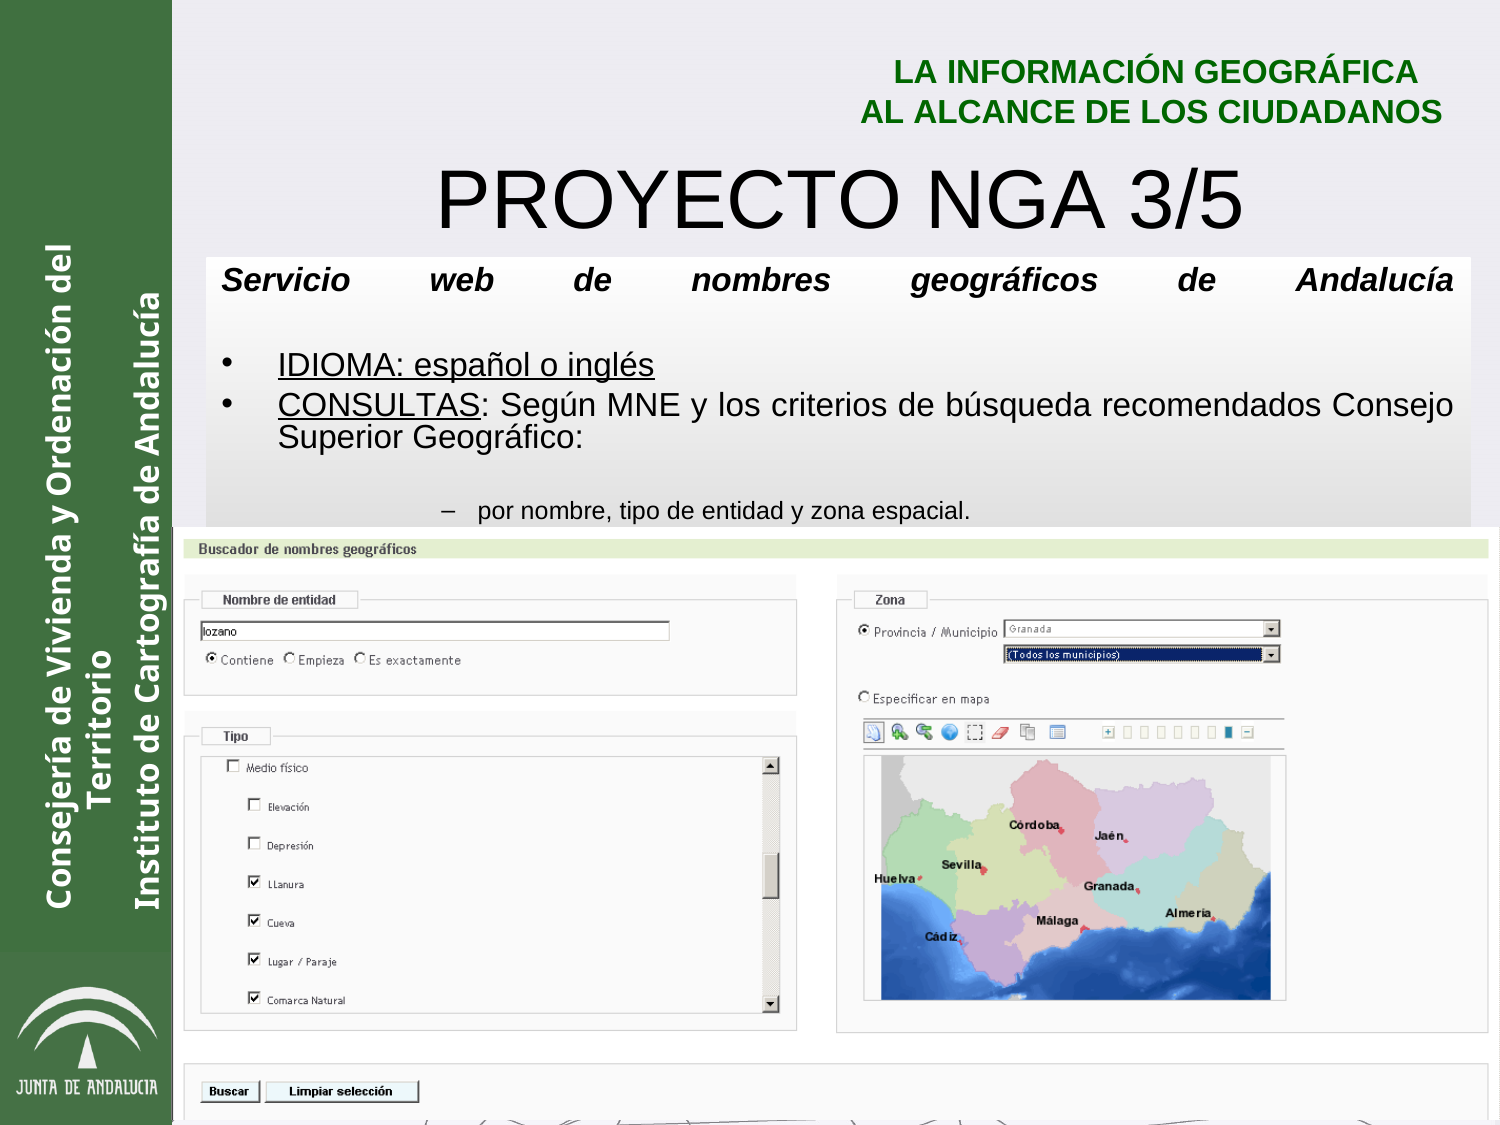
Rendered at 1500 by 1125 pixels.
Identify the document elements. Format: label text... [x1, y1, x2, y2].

list Servicio web de nombres geográficos de Andalucía IDIOMA: español o inglés CONSULTAS: Según MNE y los criterios de búsqueda recomendados Consejo Superior Geográfico: por nombre, tipo de entidad y zona espacial. [206, 257, 1471, 527]
text_box PROYECTO NGA 3/5 [206, 137, 1474, 256]
picture [171, 0, 1500, 1125]
